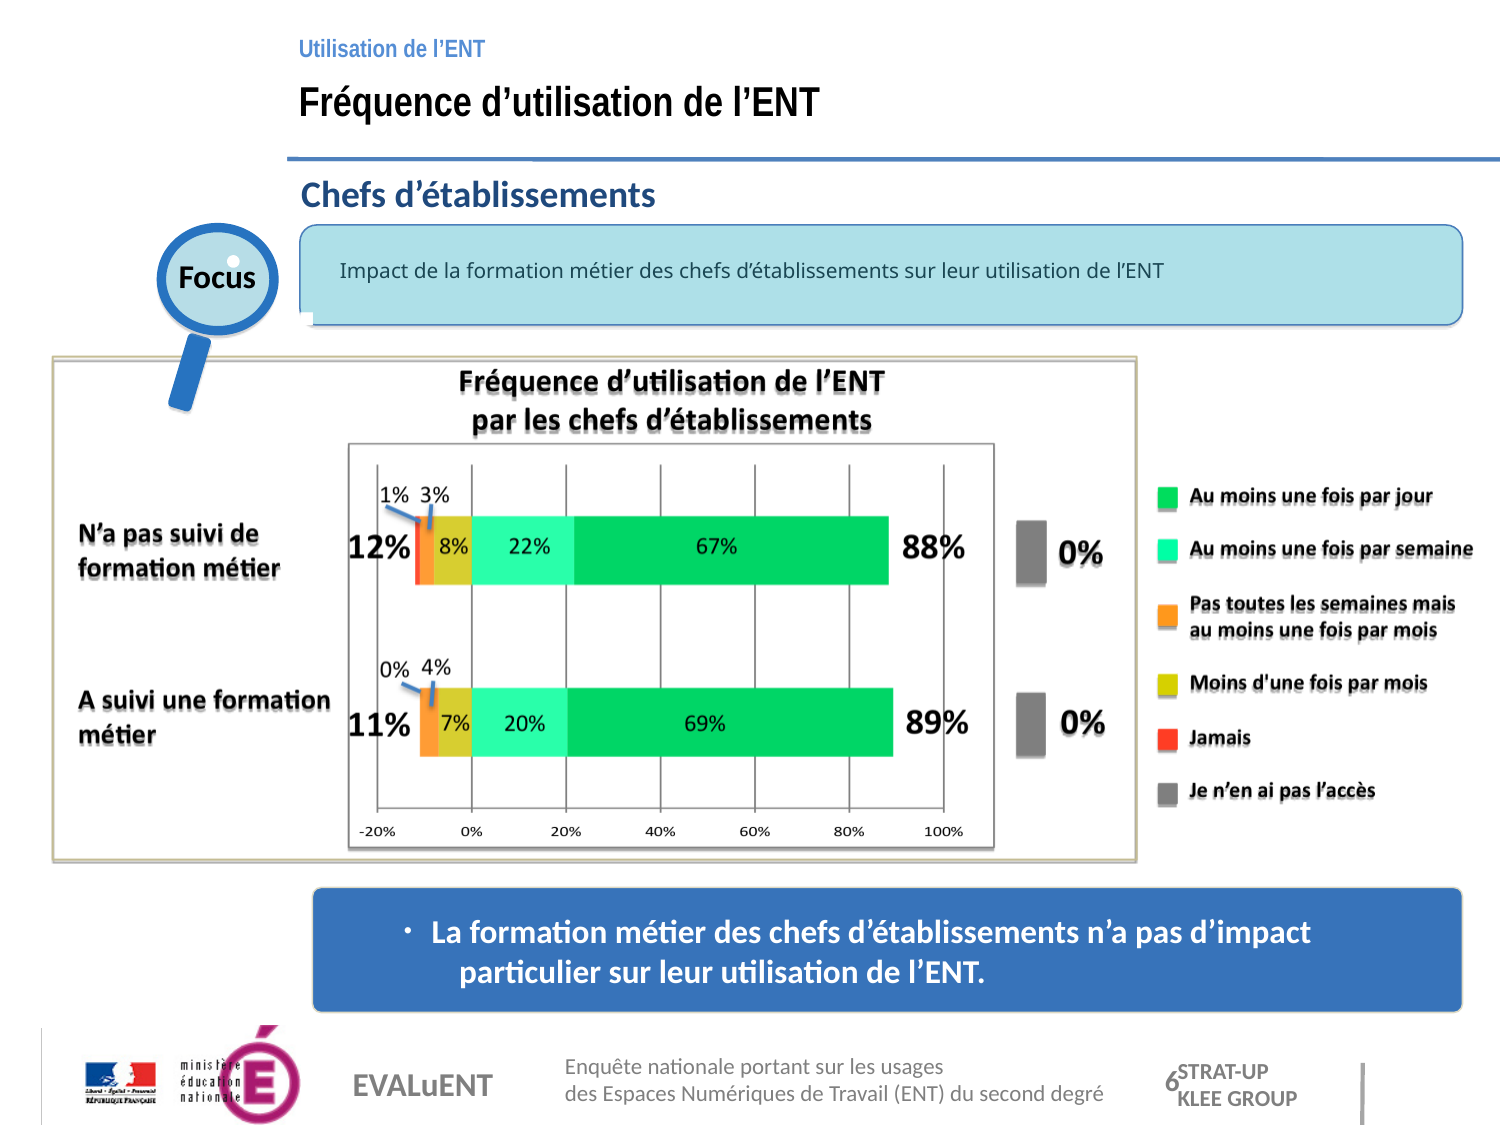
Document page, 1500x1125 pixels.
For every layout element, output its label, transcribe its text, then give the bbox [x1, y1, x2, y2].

text_box Impact de la formation métier des chefs d’établissements sur leur utilisation de l’ENT [324, 249, 1413, 292]
text_box [227, 255, 240, 268]
text_box Focus [161, 227, 274, 331]
text_box [1074, 1050, 1426, 1110]
text_box [169, 334, 211, 411]
text_box Utilisation de l’ENT Fréquence d’utilisation de l’ENT [284, 25, 1500, 100]
text_box [299, 224, 1463, 325]
text_box La formation métier des chefs d’établissements n’a pas d’impact particulier sur leur utilisation de l’ENT. [312, 887, 1463, 1013]
picture [50, 350, 1500, 863]
text_box Chefs d’établissements [286, 162, 676, 224]
